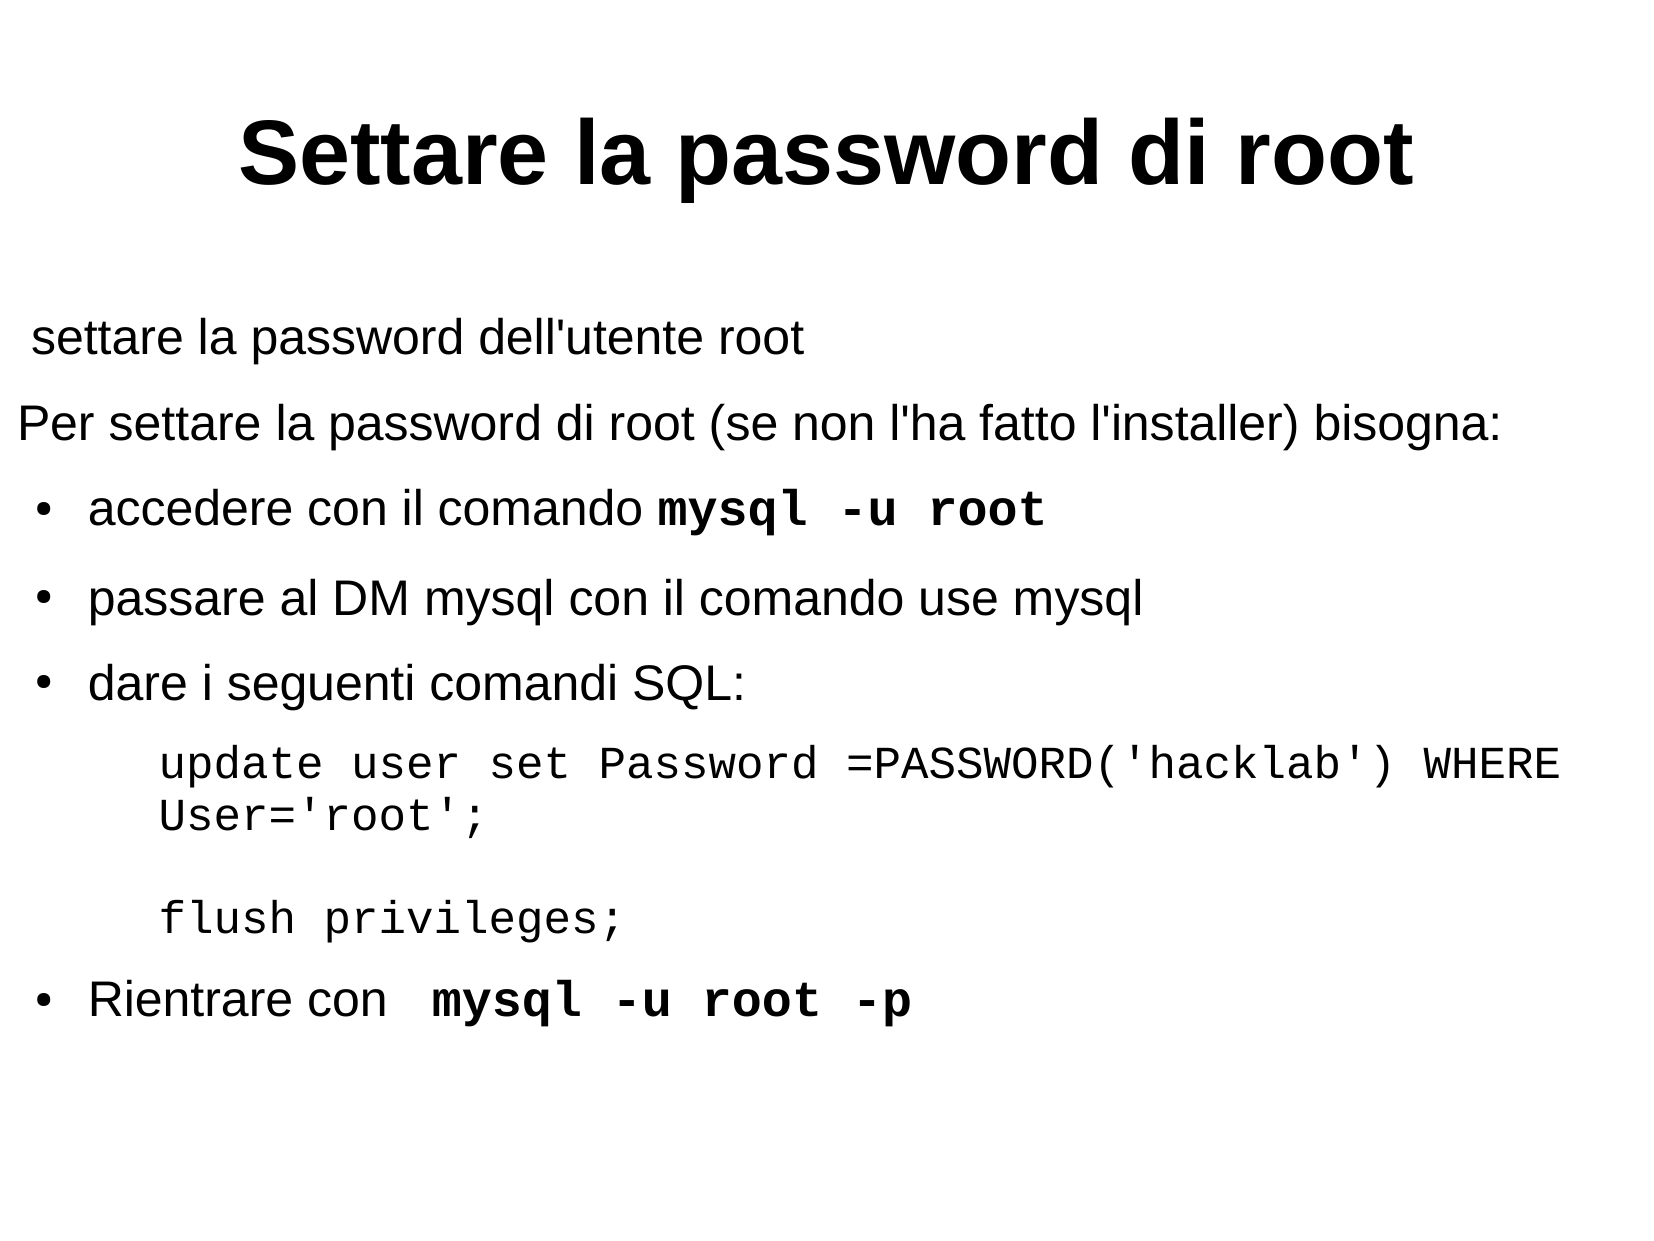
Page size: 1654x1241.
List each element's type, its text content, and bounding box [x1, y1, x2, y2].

list settare la password dell'utente root Per settare la password di root (se non l'ha fatto l'installer) bisogna: accedere con il comando mysql -u root passare al DM mysql con il comando use mysql dare i seguenti comandi SQL: update user set Password =PASSWORD('hacklab') WHERE User='root'; flush privileges; Rientrare con mysql -u root -p [17, 309, 1654, 1199]
title Settare la password di root [82, 49, 1571, 257]
